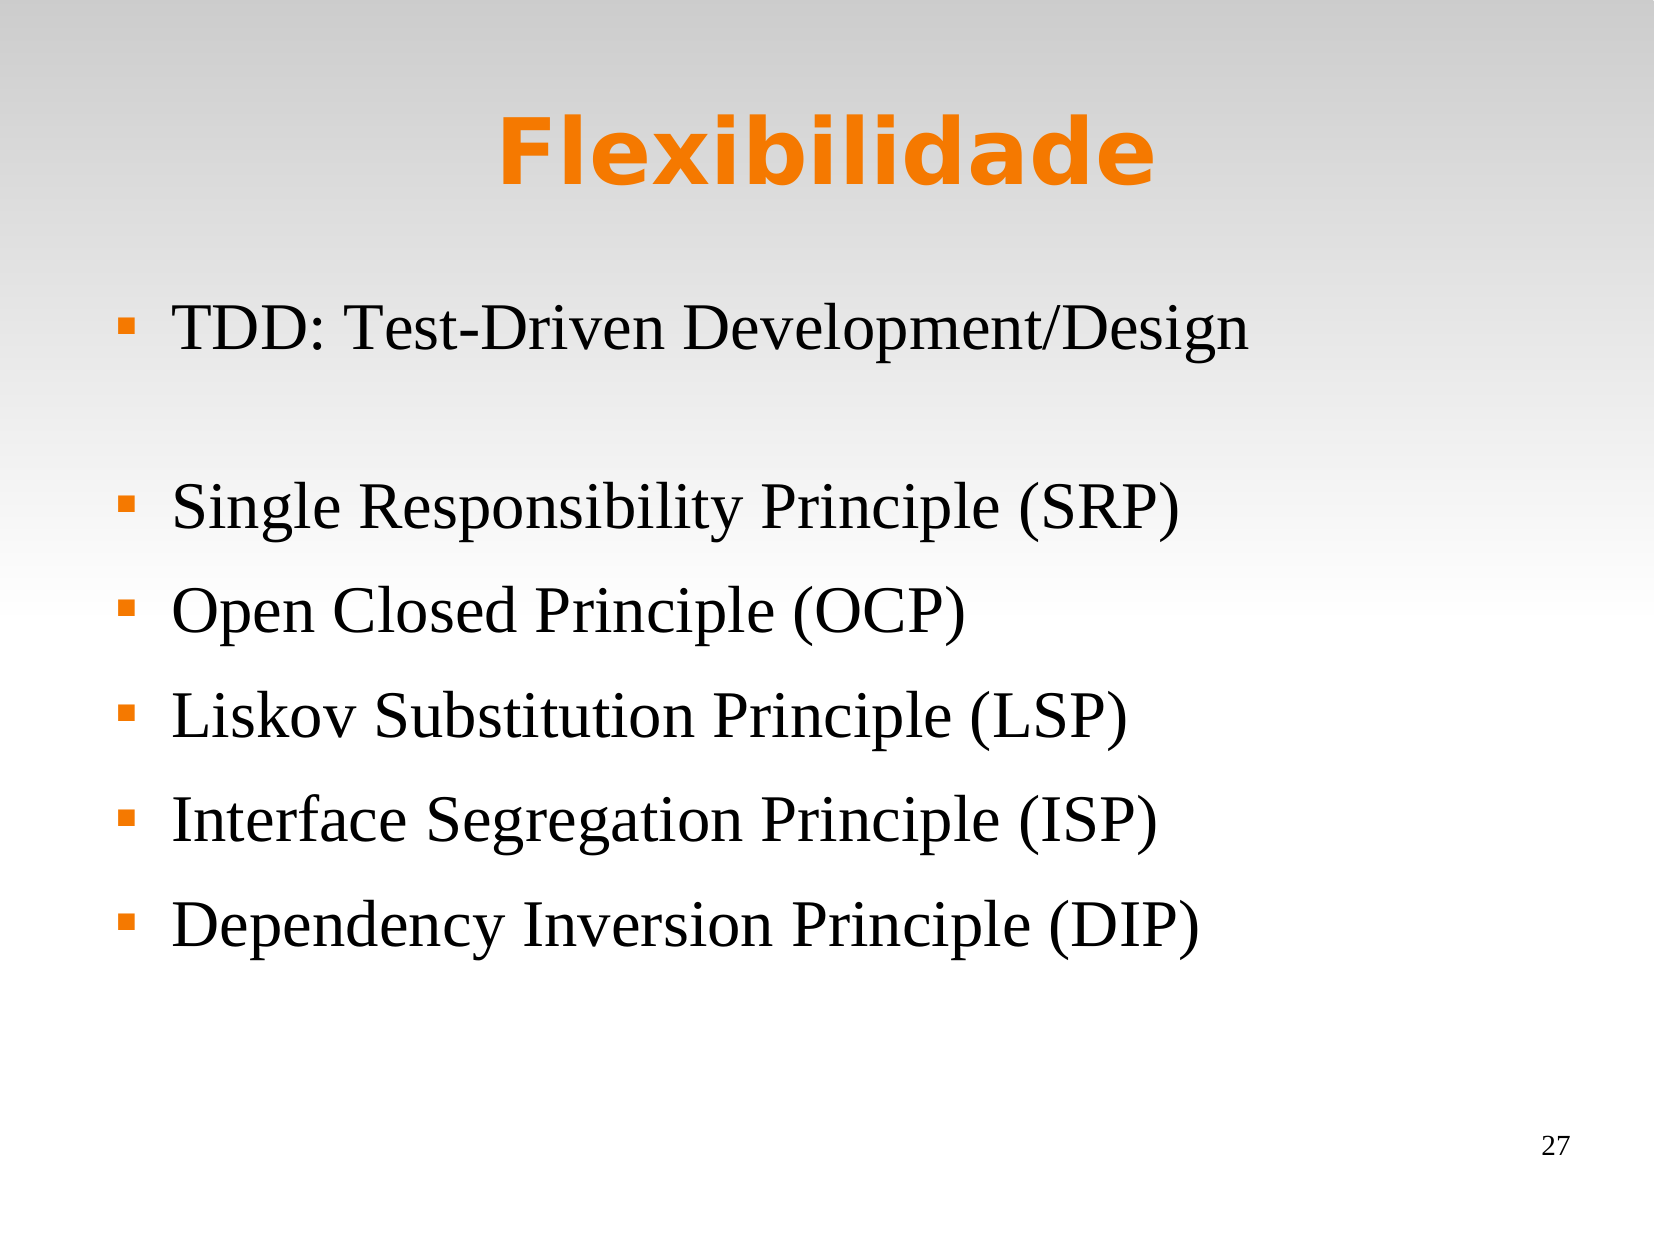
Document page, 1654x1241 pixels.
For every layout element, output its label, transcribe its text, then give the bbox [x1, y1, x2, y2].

title Flexibilidade [82, 49, 1571, 257]
list TDD: Test-Driven Development/Design Single Responsibility Principle (SRP)‏ Open Closed Principle (OCP)‏ Liskov Substitution Principle (LSP)‏ Interface Segregation Principle (ISP)‏ Dependency Inversion Principle (DIP)‏ [82, 290, 1571, 1109]
